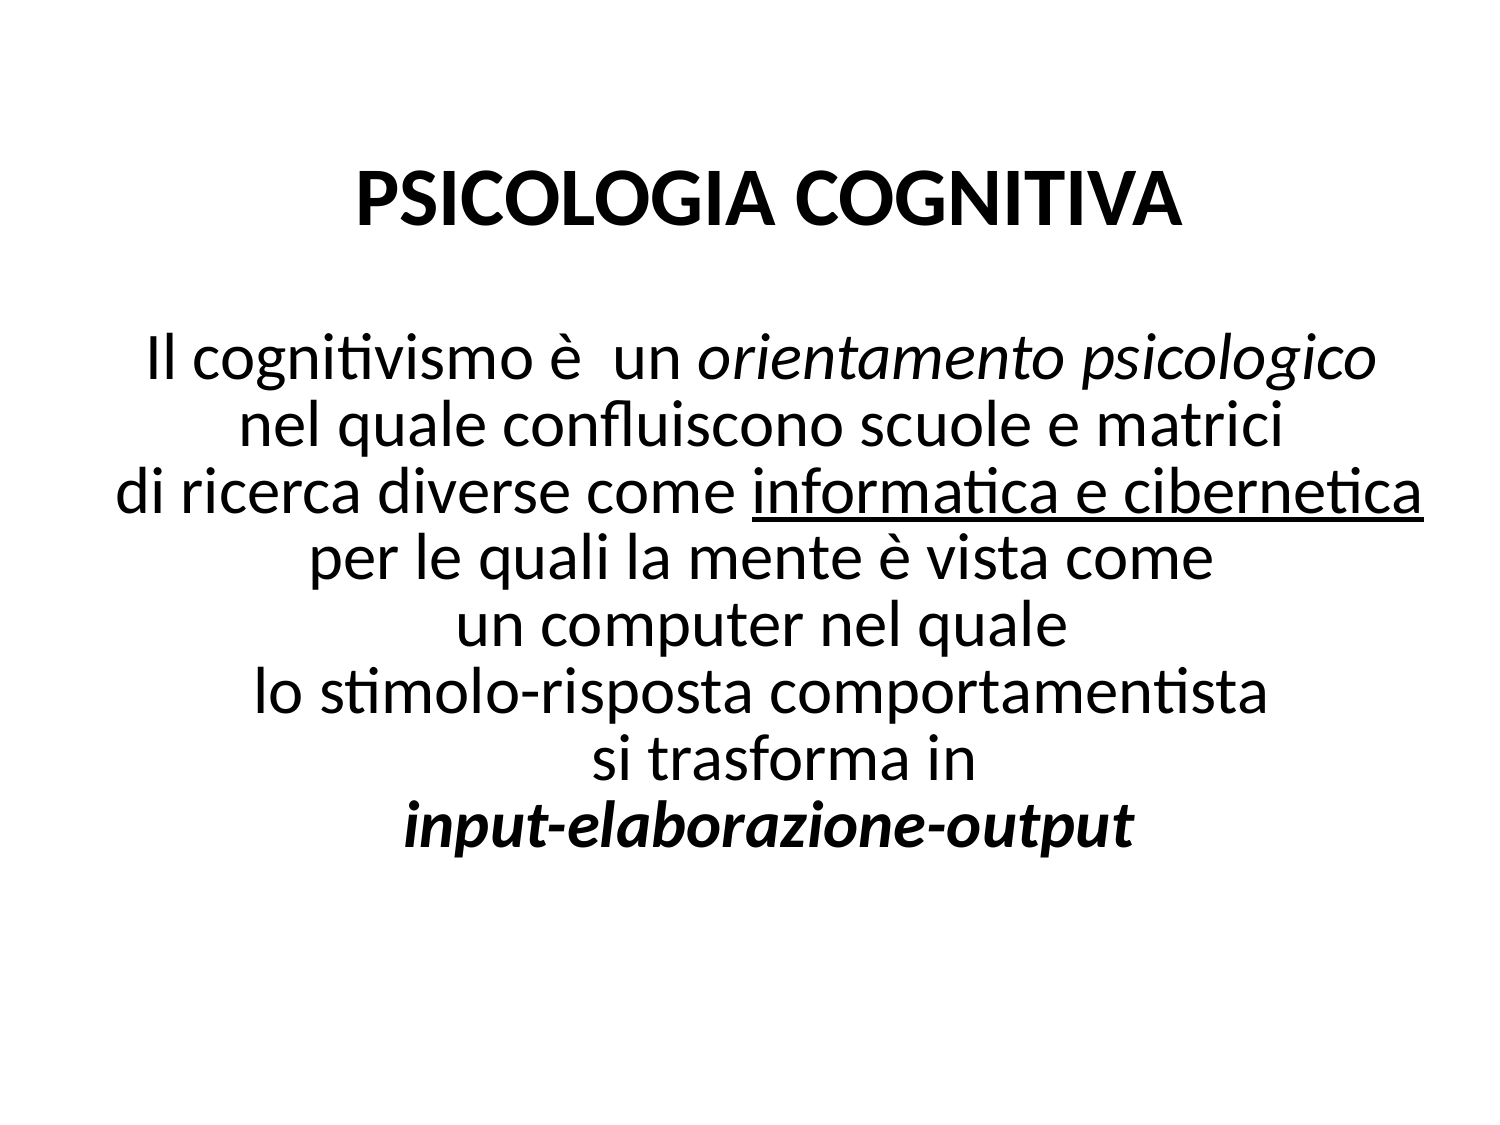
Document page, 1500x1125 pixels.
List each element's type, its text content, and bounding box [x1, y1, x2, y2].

title PSICOLOGIA COGNITIVA Il cognitivismo è un orientamento psicologico nel quale confluiscono scuole e matrici di ricerca diverse come informatica e cibernetica per le quali la mente è vista come un computer nel quale lo stimolo-risposta comportamentista si trasforma in input-elaborazione-output [94, 71, 1445, 1090]
